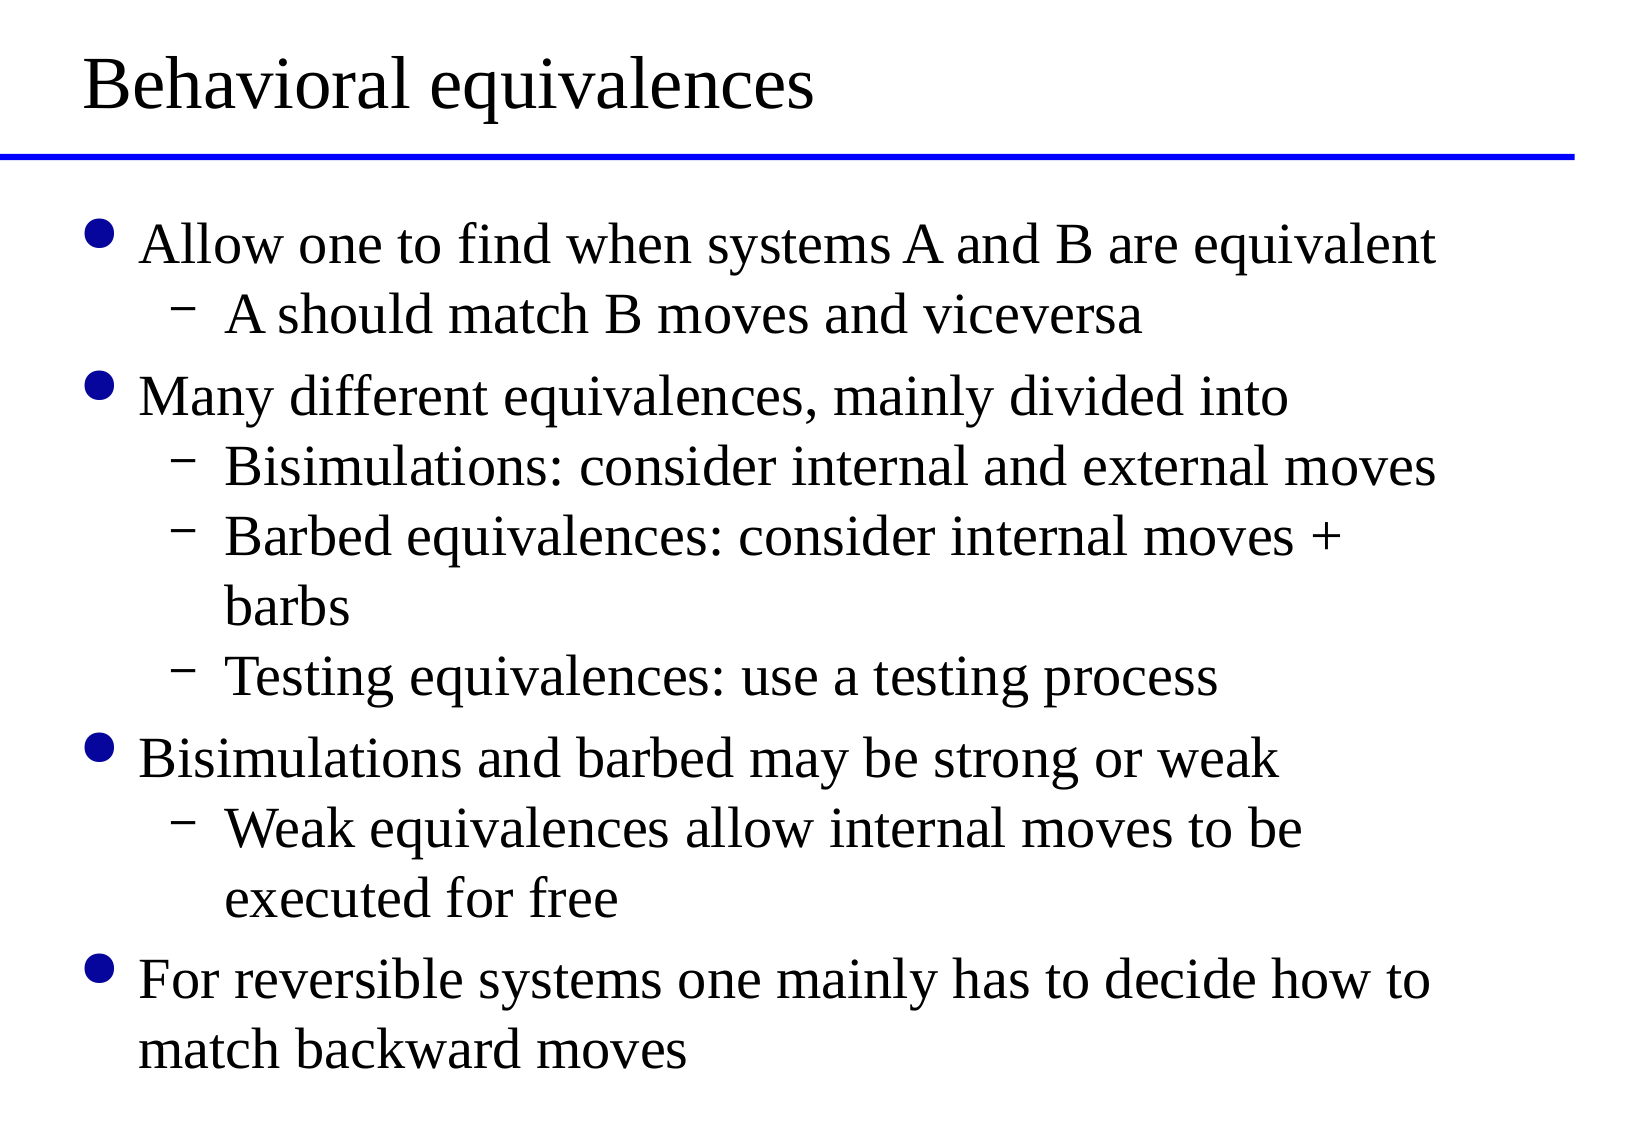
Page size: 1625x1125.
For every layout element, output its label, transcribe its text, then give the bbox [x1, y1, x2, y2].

title Behavioral equivalences [67, 27, 1544, 131]
list Allow one to find when systems A and B are equivalent A should match B moves and viceversa Many different equivalences, mainly divided into Bisimulations: consider internal and external moves Barbed equivalences: consider internal moves + barbs Testing equivalences: use a testing process Bisimulations and barbed may be strong or weak Weak equivalences allow internal moves to be executed for free For reversible systems one mainly has to decide how to match backward moves [67, 198, 1478, 1061]
